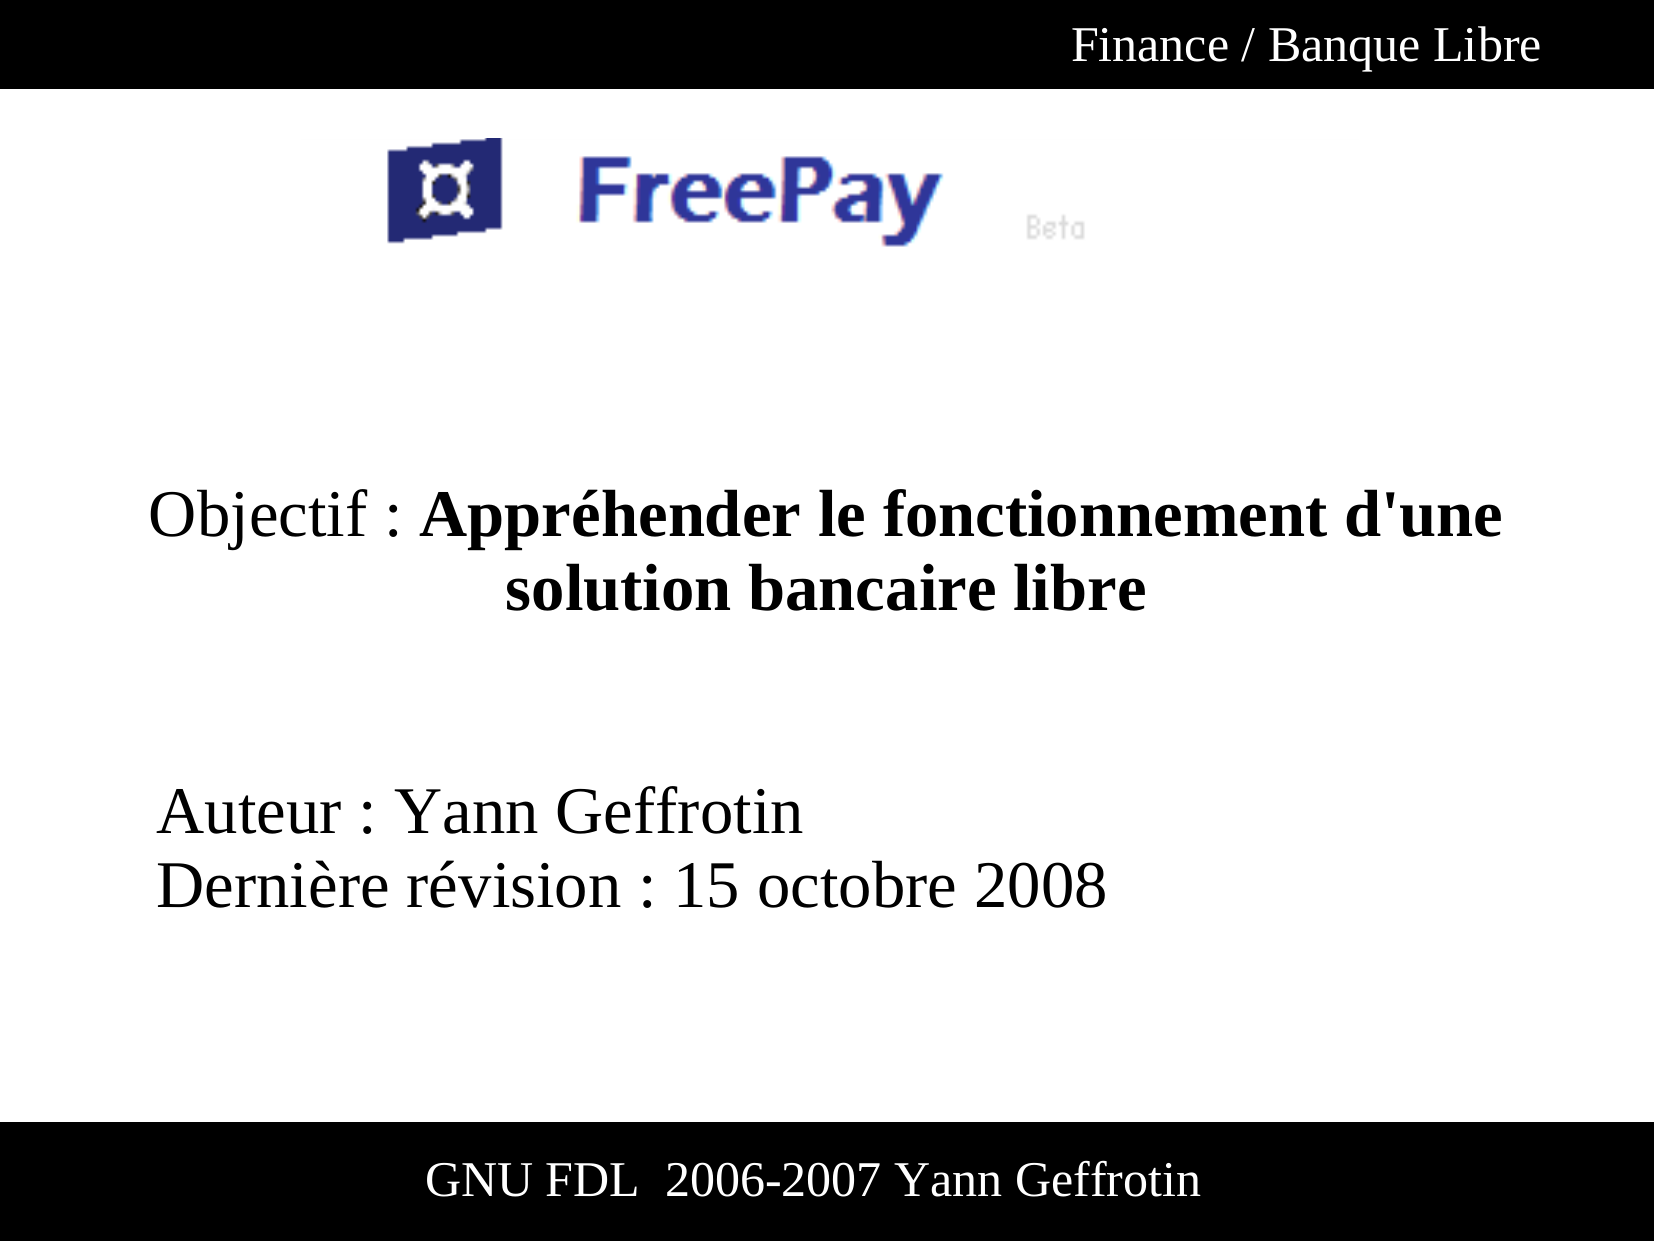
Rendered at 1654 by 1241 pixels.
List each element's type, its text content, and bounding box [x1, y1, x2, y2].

picture [301, 138, 1359, 257]
subtitle Objectif : Appréhender le fonctionnement d'une solution bancaire libre Auteur : Yann Geffrotin Dernière révision : 15 octobre 2008 [82, 297, 1571, 1102]
